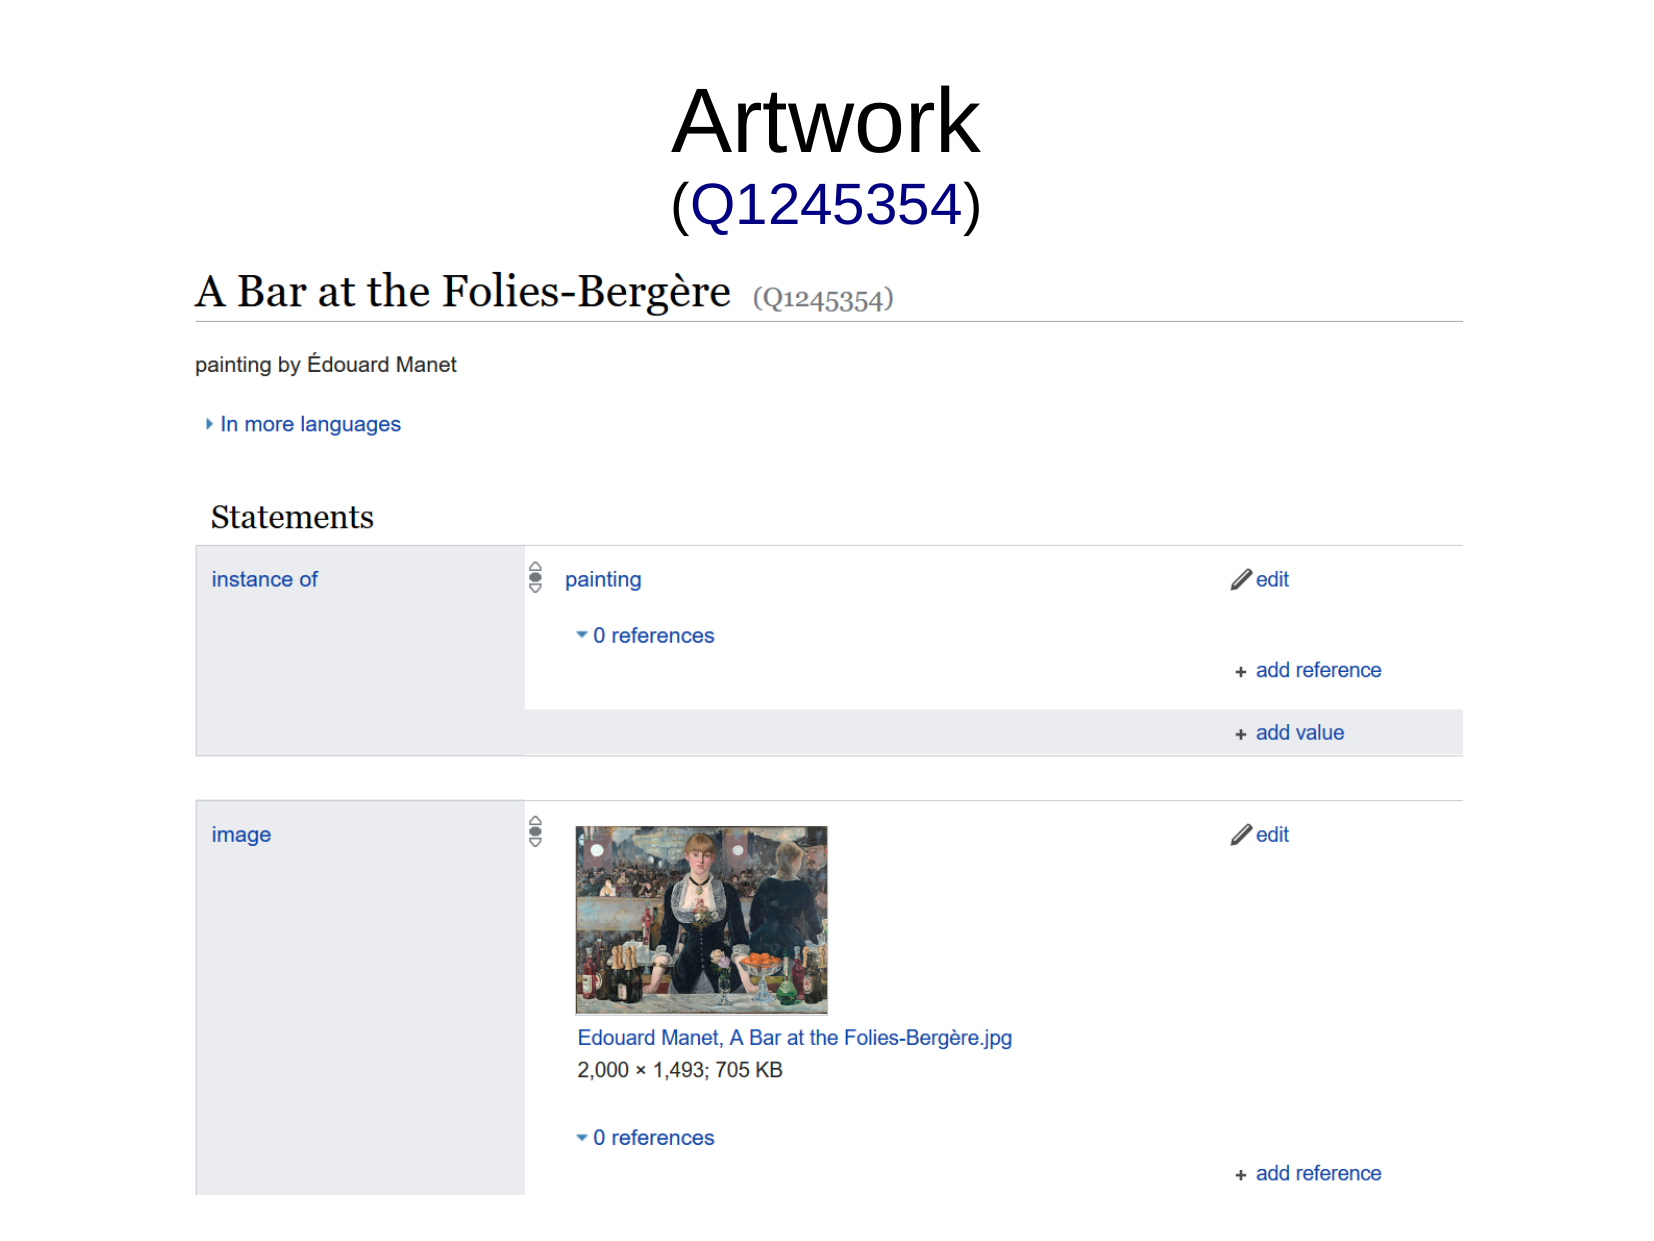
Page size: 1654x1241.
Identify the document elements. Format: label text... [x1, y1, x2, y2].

picture [180, 248, 1463, 1195]
title Artwork (Q1245354) [82, 49, 1571, 257]
